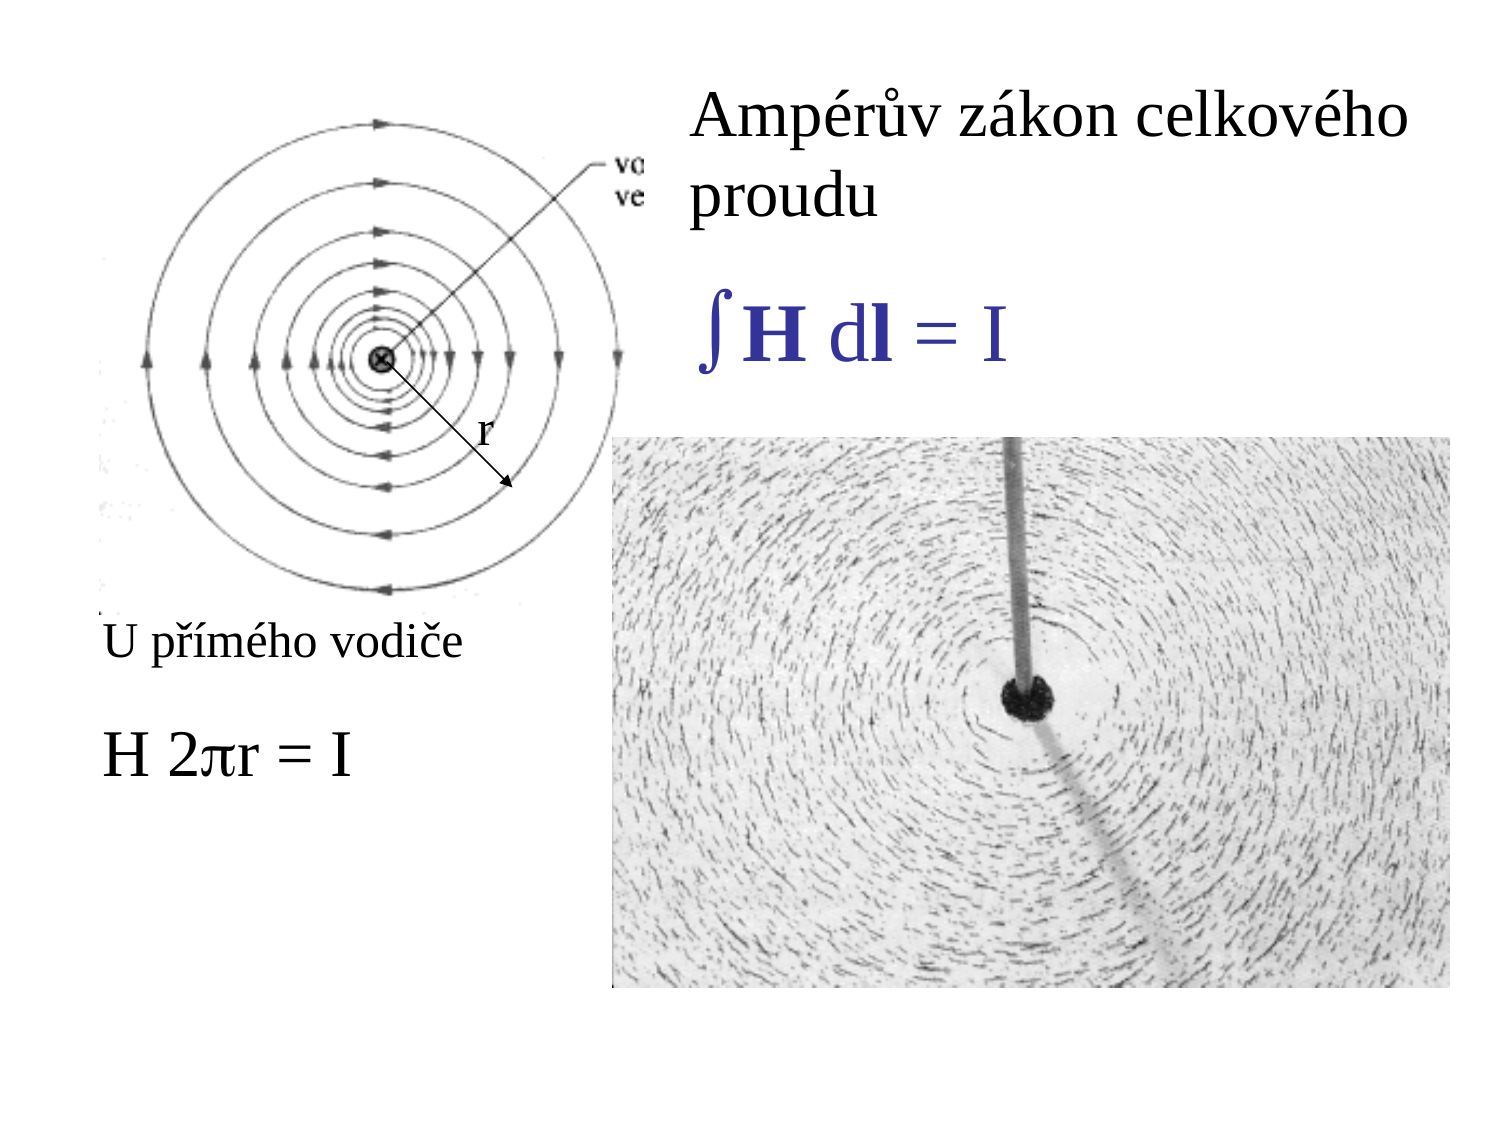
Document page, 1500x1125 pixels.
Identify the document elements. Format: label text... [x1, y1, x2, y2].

picture [99, 87, 1450, 988]
text_box H dl = I [675, 262, 1338, 388]
text_box Ampérův zákon celkového proudu [674, 62, 1476, 238]
text_box r [462, 387, 526, 463]
text_box U přímého vodiče H 2r = I [87, 600, 576, 798]
